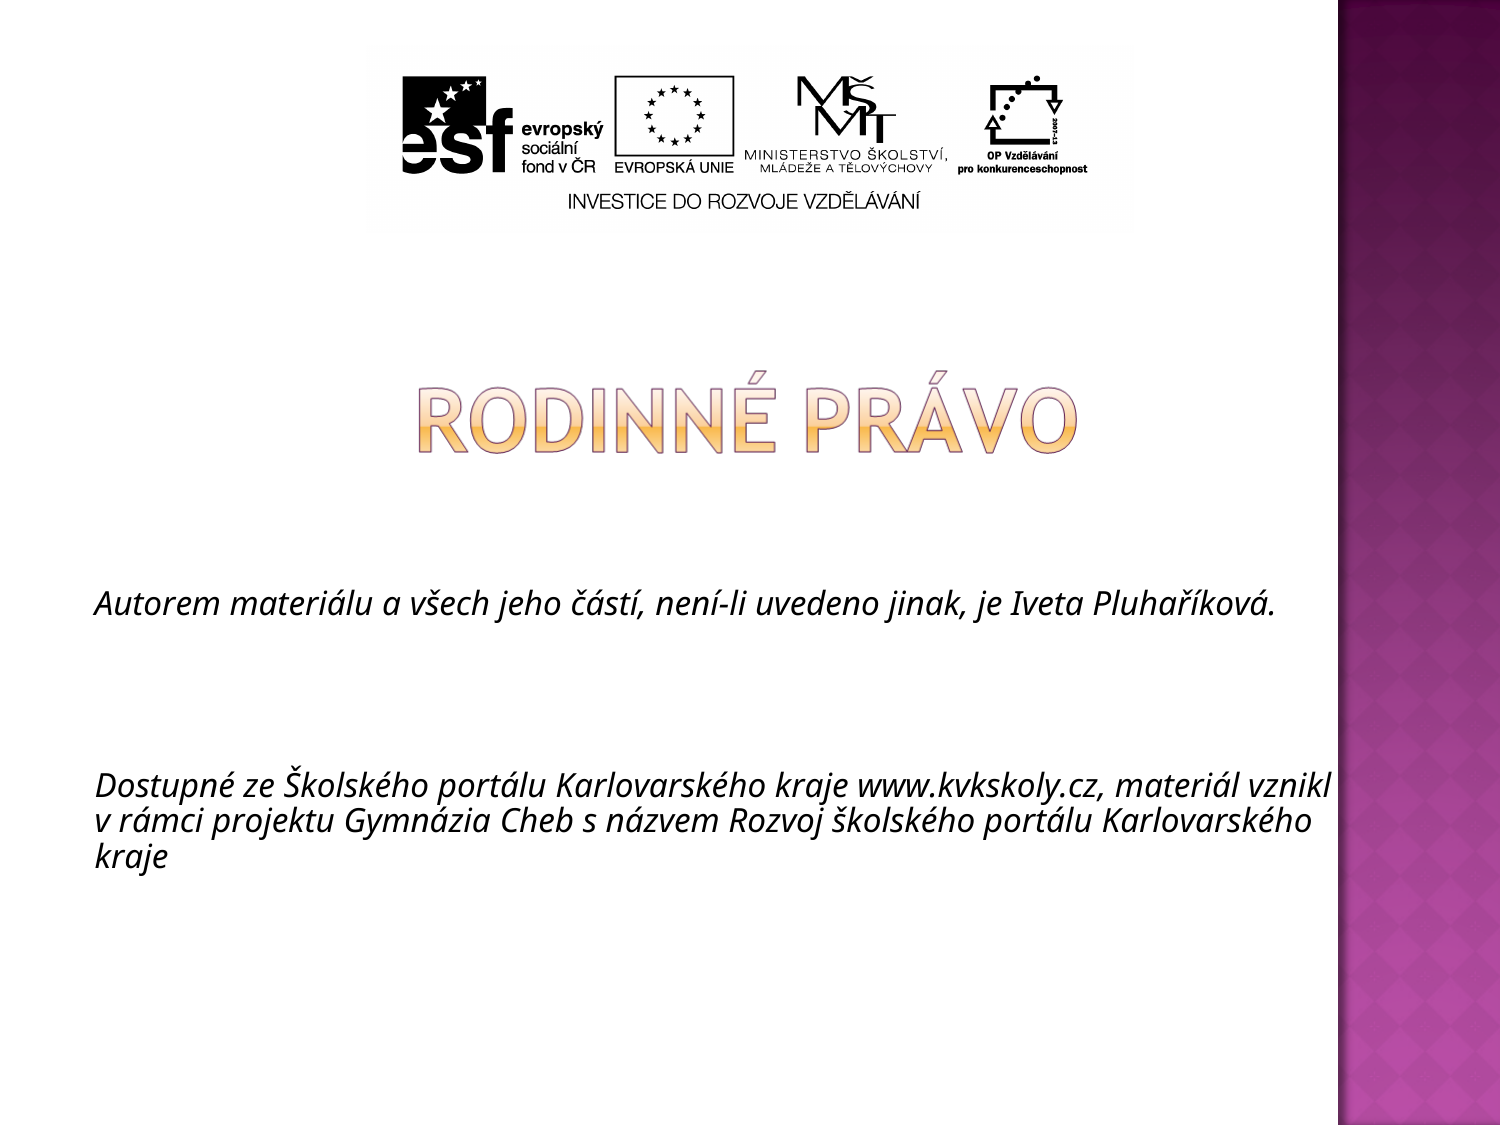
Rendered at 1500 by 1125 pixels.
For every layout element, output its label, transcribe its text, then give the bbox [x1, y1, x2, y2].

text_box [248, 0, 1134, 473]
picture [1337, 0, 1500, 1125]
list Autorem materiálu a všech jeho částí, není-li uvedeno jinak, je Iveta Pluhaříková. Dostupné ze Školského portálu Karlovarského kraje www.kvkskoly.cz, materiál vznikl v rámci projektu Gymnázia Cheb s názvem Rozvoj školského portálu Karlovarského kraje [23, 262, 1374, 1006]
